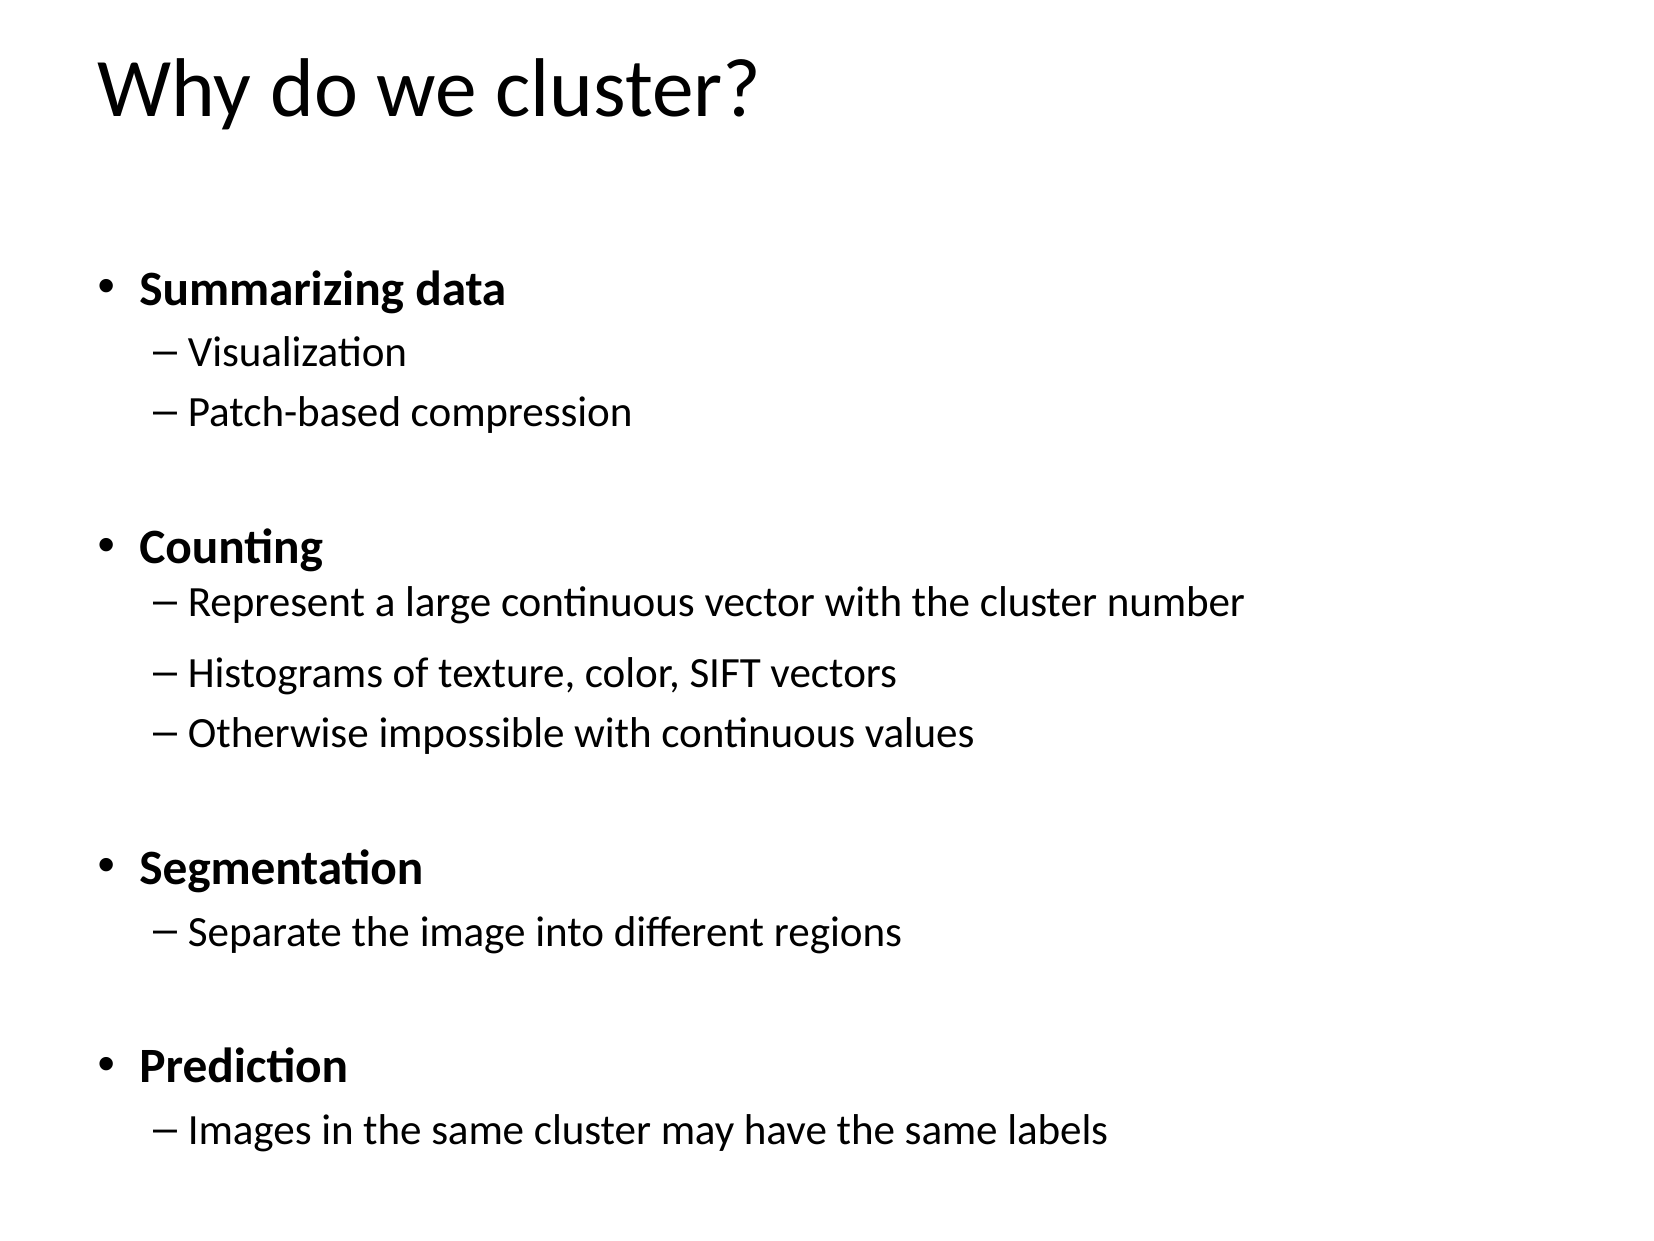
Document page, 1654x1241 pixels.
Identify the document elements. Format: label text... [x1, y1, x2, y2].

list Summarizing data Visualization Patch-based compression Counting Represent a large continuous vector with the cluster number Histograms of texture, color, SIFT vectors Otherwise impossible with continuous values Segmentation Separate the image into different regions Prediction Images in the same cluster may have the same labels [82, 179, 1571, 1172]
title Why do we cluster? [82, 0, 1571, 166]
